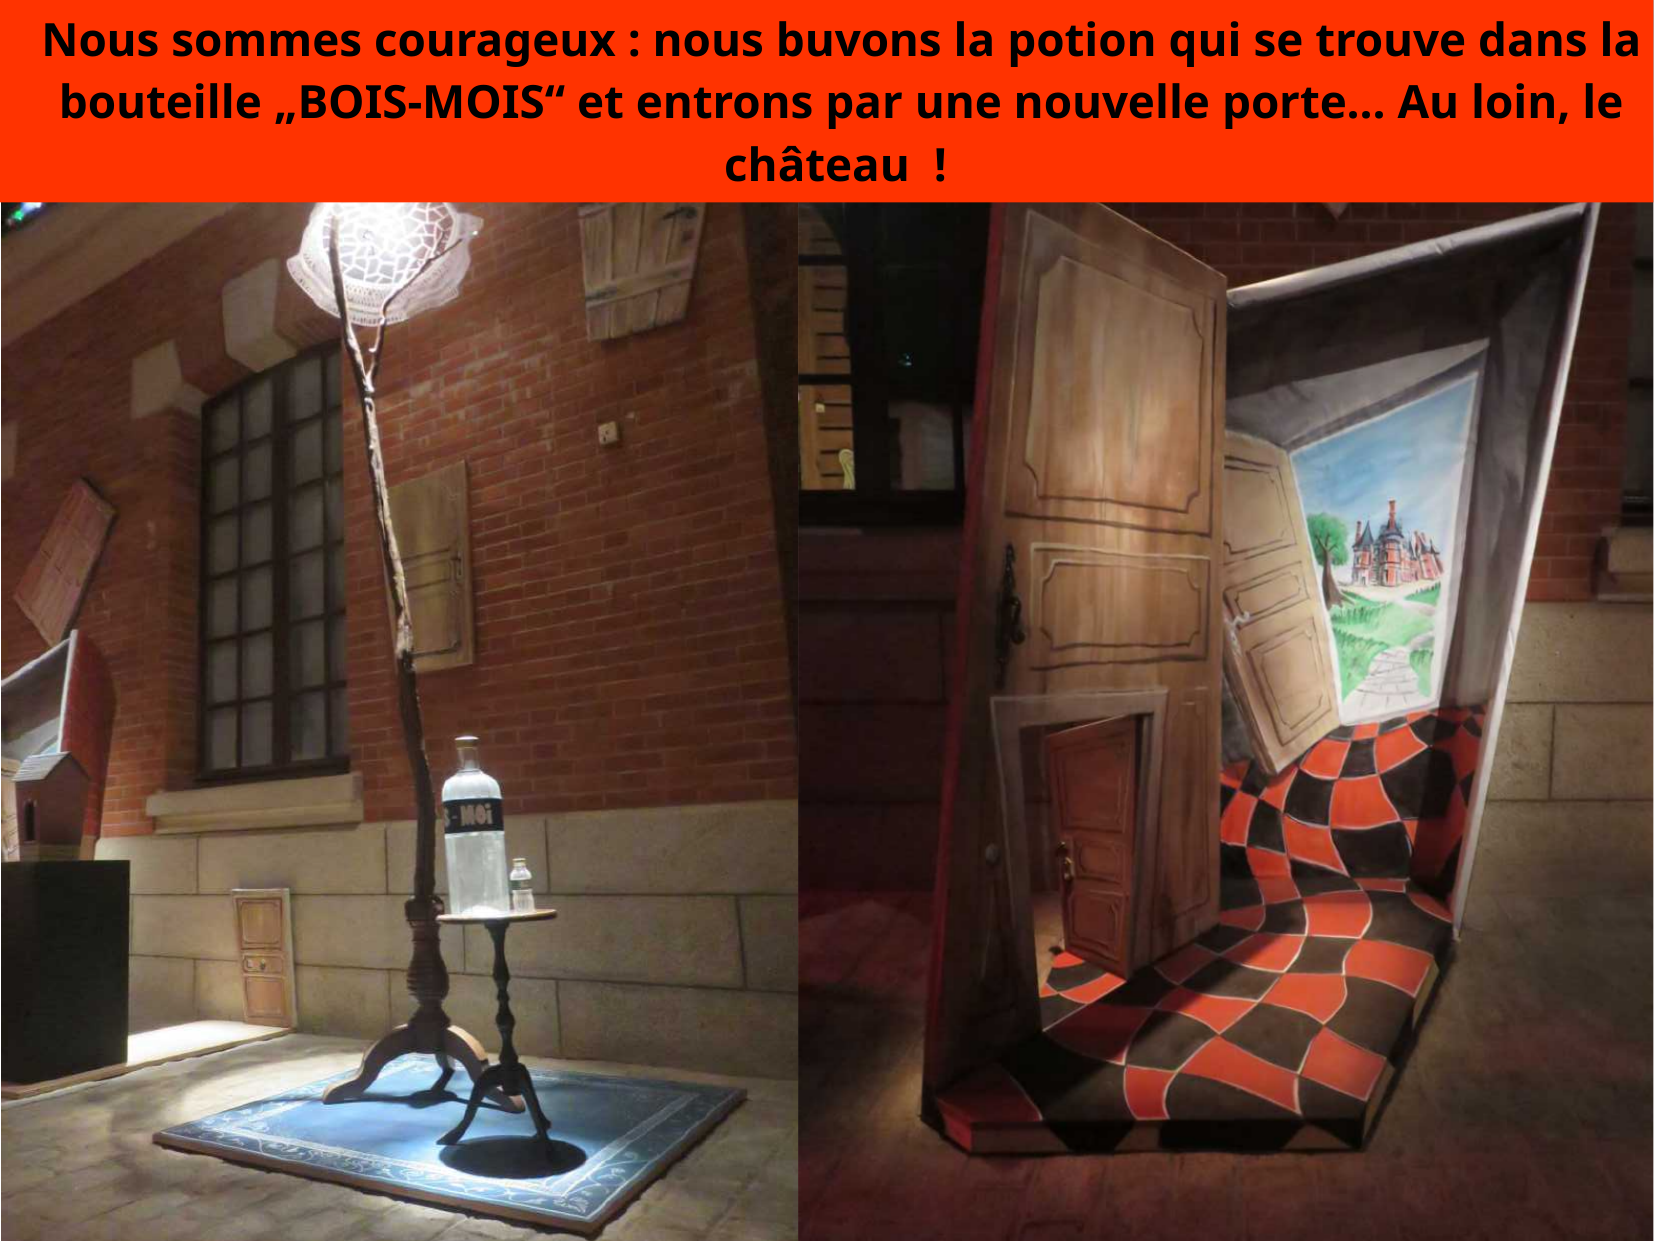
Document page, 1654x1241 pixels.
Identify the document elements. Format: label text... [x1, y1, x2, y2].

text_box Nous sommes courageux : nous buvons la potion qui se trouve dans la bouteille „BOIS-MOIS“ et entrons par une nouvelle porte... Au loin, le château ! [0, 0, 1654, 130]
picture [0, 203, 1654, 1241]
